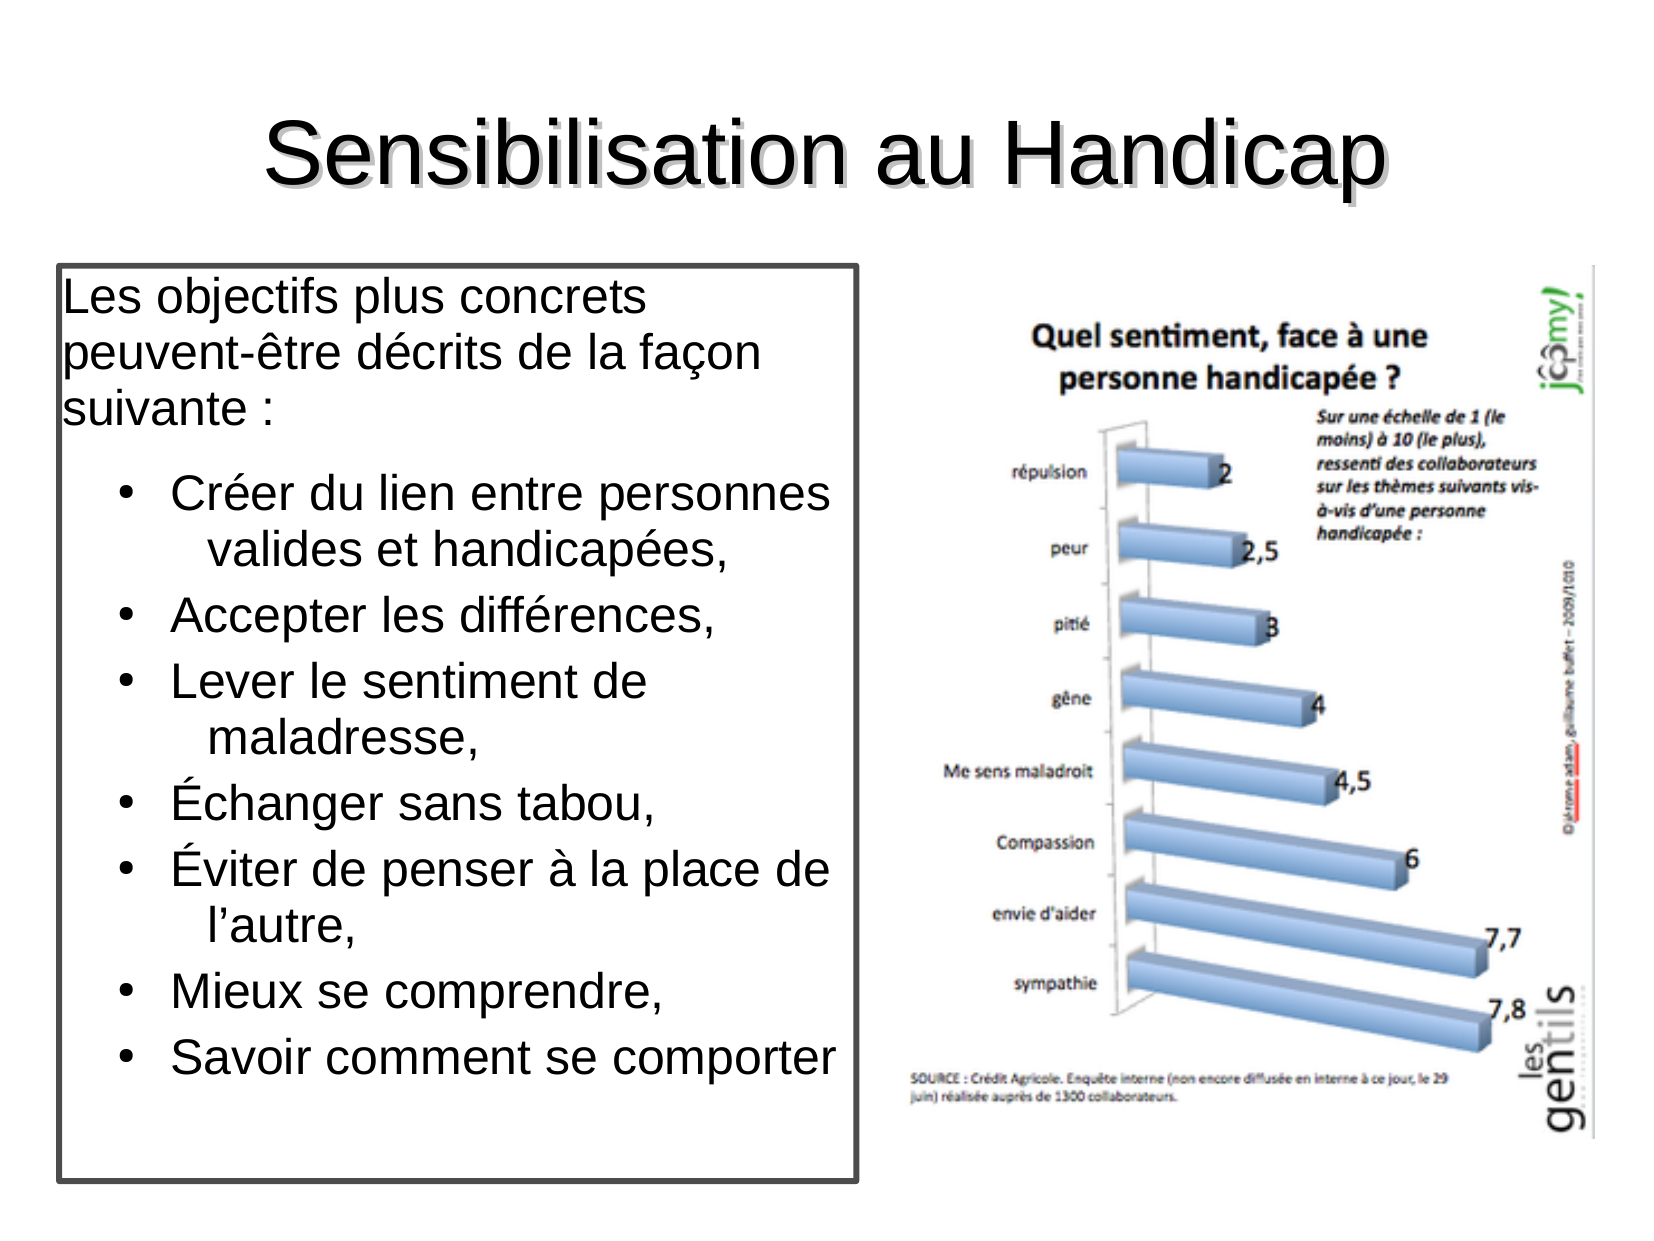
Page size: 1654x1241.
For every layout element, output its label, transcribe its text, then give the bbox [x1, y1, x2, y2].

list Les objectifs plus concrets peuvent-être décrits de la façon suivante : Créer du lien entre personnes valides et handicapées, Accepter les différences, Lever le sentiment de maladresse, Échanger sans tabou, Éviter de penser à la place de l’autre, Mieux se comprendre, Savoir comment se comporter [59, 265, 857, 1182]
title Sensibilisation au Handicap [82, 49, 1571, 257]
picture [880, 265, 1595, 1139]
